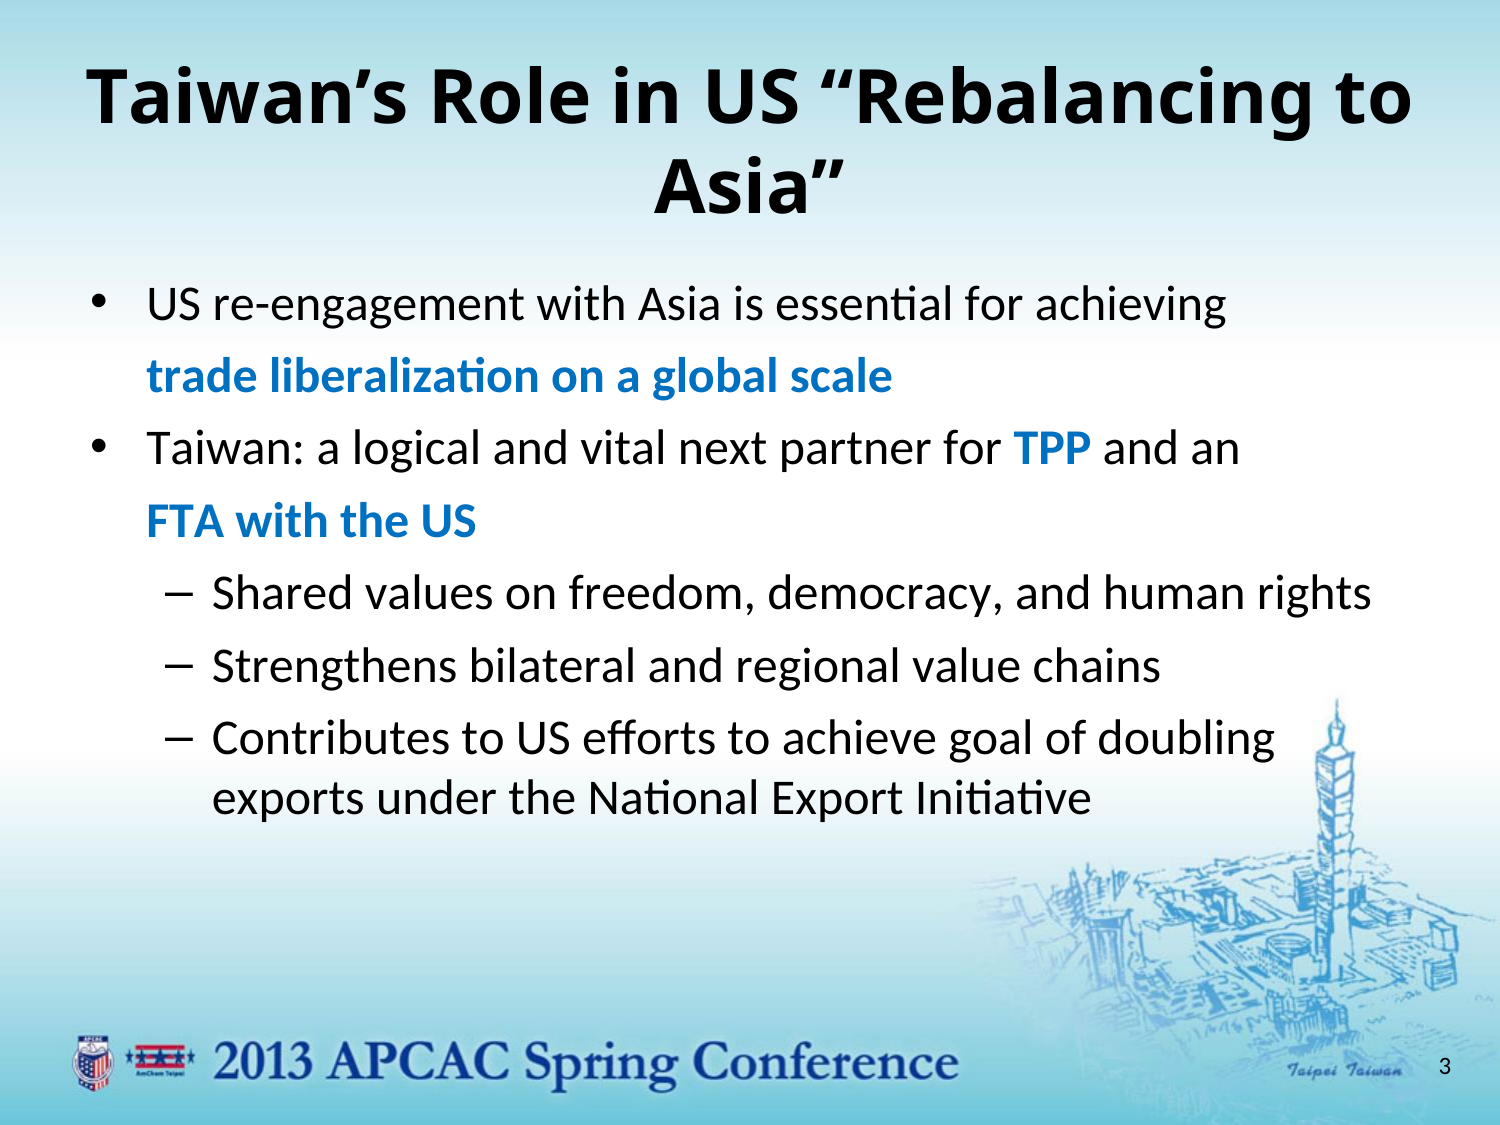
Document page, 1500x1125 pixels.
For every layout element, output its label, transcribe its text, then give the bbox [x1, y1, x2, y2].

picture [0, 0, 1500, 1125]
title Taiwan’s Role in US “Rebalancing to Asia” [41, 45, 1459, 233]
list US re-engagement with Asia is essential for achieving trade liberalization on a global scale Taiwan: a logical and vital next partner for TPP and an FTA with the US Shared values on freedom, democracy, and human rights Strengthens bilateral and regional value chains Contributes to US efforts to achieve goal of doubling exports under the National Export Initiative [75, 262, 1426, 1005]
text_box <編號> [1116, 1034, 1467, 1095]
